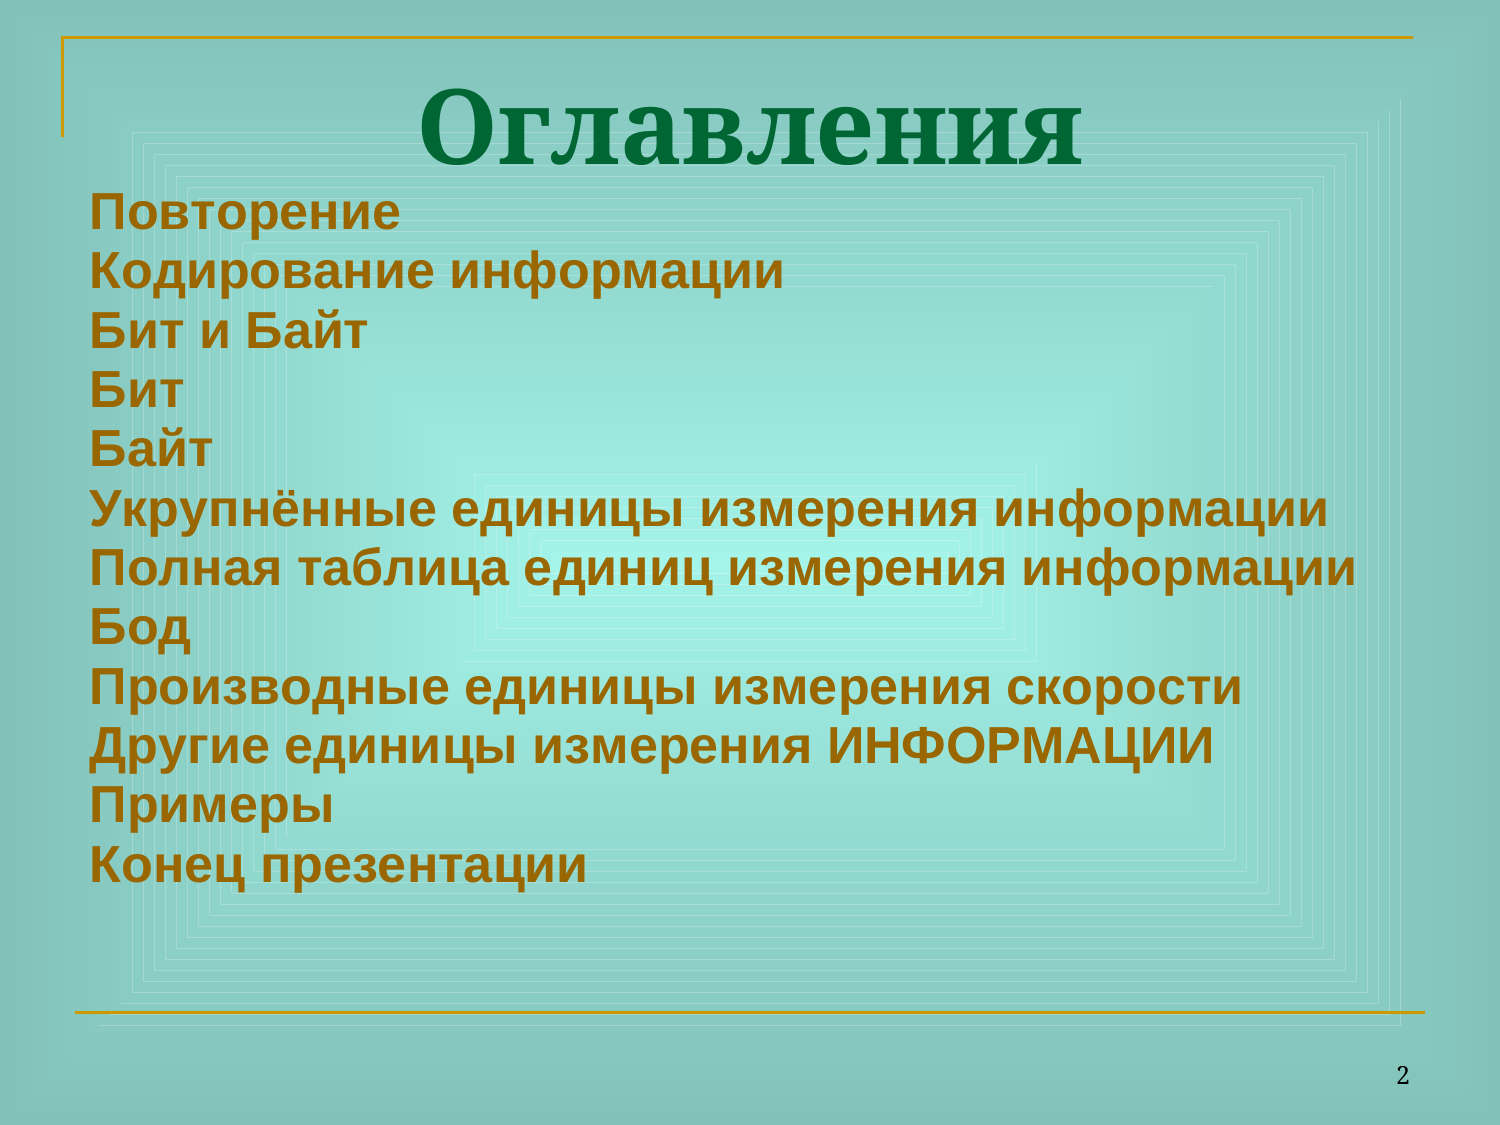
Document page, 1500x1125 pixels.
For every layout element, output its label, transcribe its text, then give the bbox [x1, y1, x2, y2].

title Оглавления [75, 45, 1426, 184]
list Повторение Кодирование информации Бит и Байт Бит Байт Укрупнённые единицы измерения информации Полная таблица единиц измерения информации Бод Производные единицы измерения скорости Другие единицы измерения ИНФОРМАЦИИ Примеры Конец презентации [75, 184, 1500, 1006]
